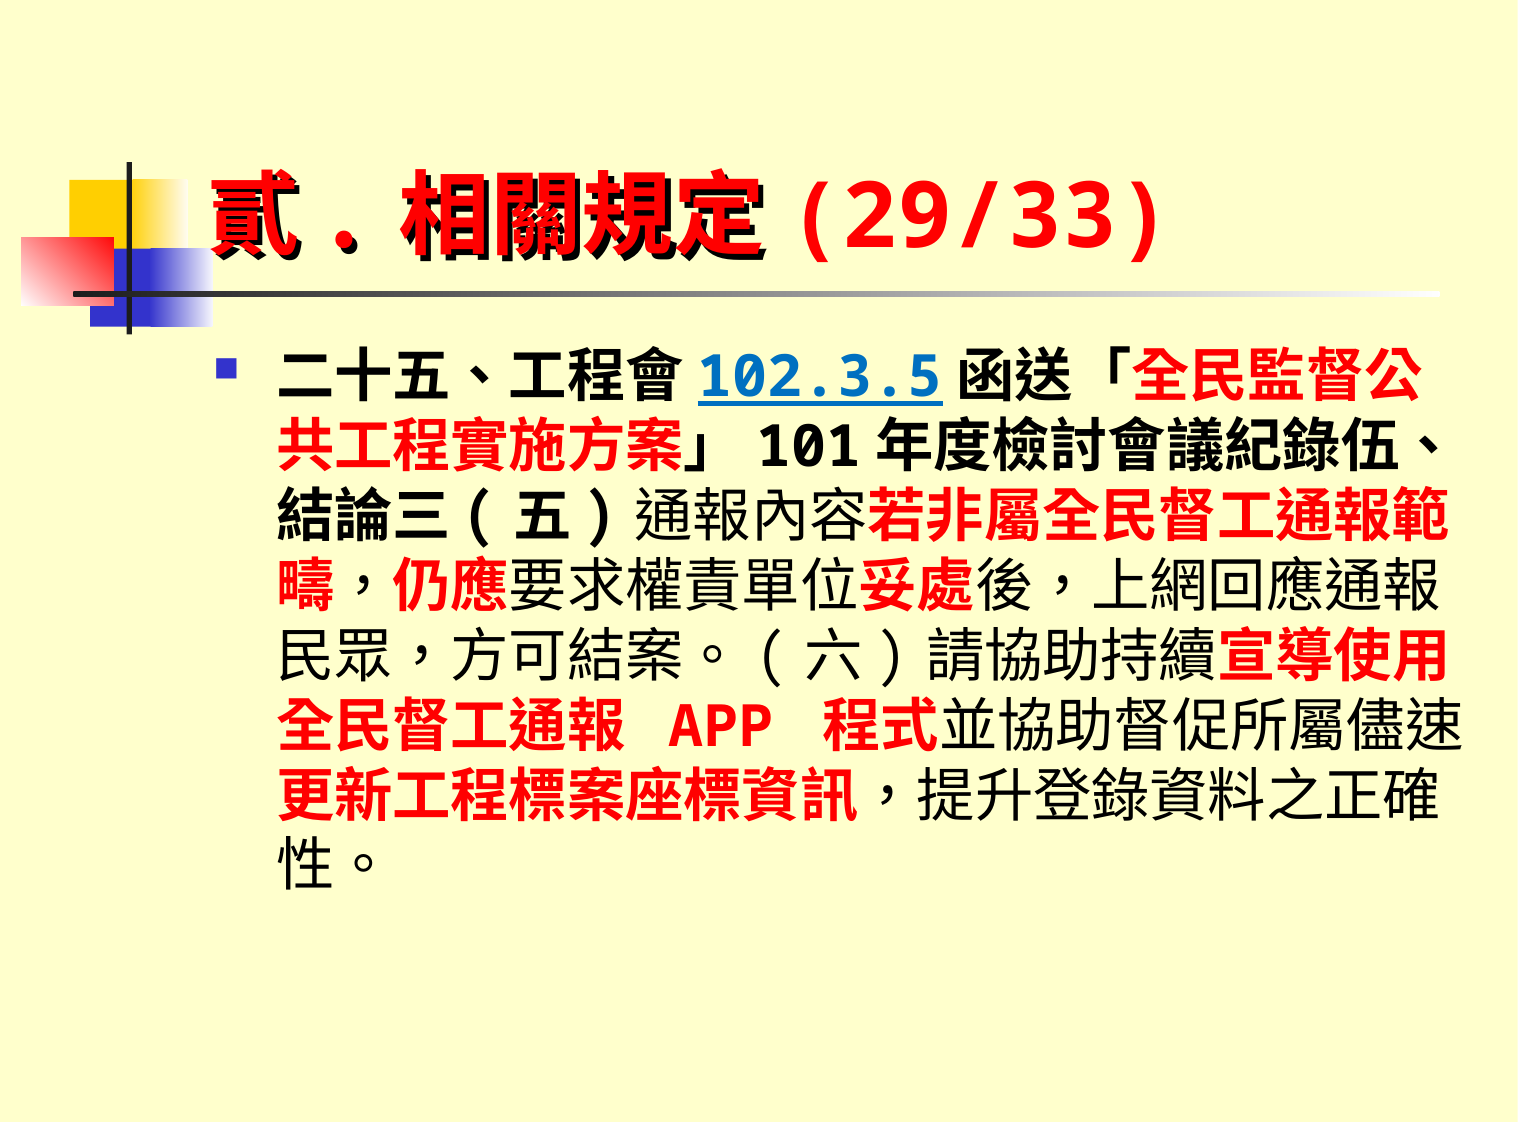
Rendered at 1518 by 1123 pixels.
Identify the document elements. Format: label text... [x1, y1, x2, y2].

list 二十五、工程會102.3.5函送「全民監督公共工程實施方案」101年度檢討會議紀錄伍、結論三(五)通報內容若非屬全民督工通報範疇，仍應要求權責單位妥處後，上網回應通報民眾，方可結案。(六)請協助持續宣導使用全民督工通報 APP 程式並協助督促所屬儘速更新工程標案座標資訊，提升登錄資料之正確性。 [196, 330, 1487, 1004]
title 貳.相關規定(29/33) [191, 35, 1485, 275]
